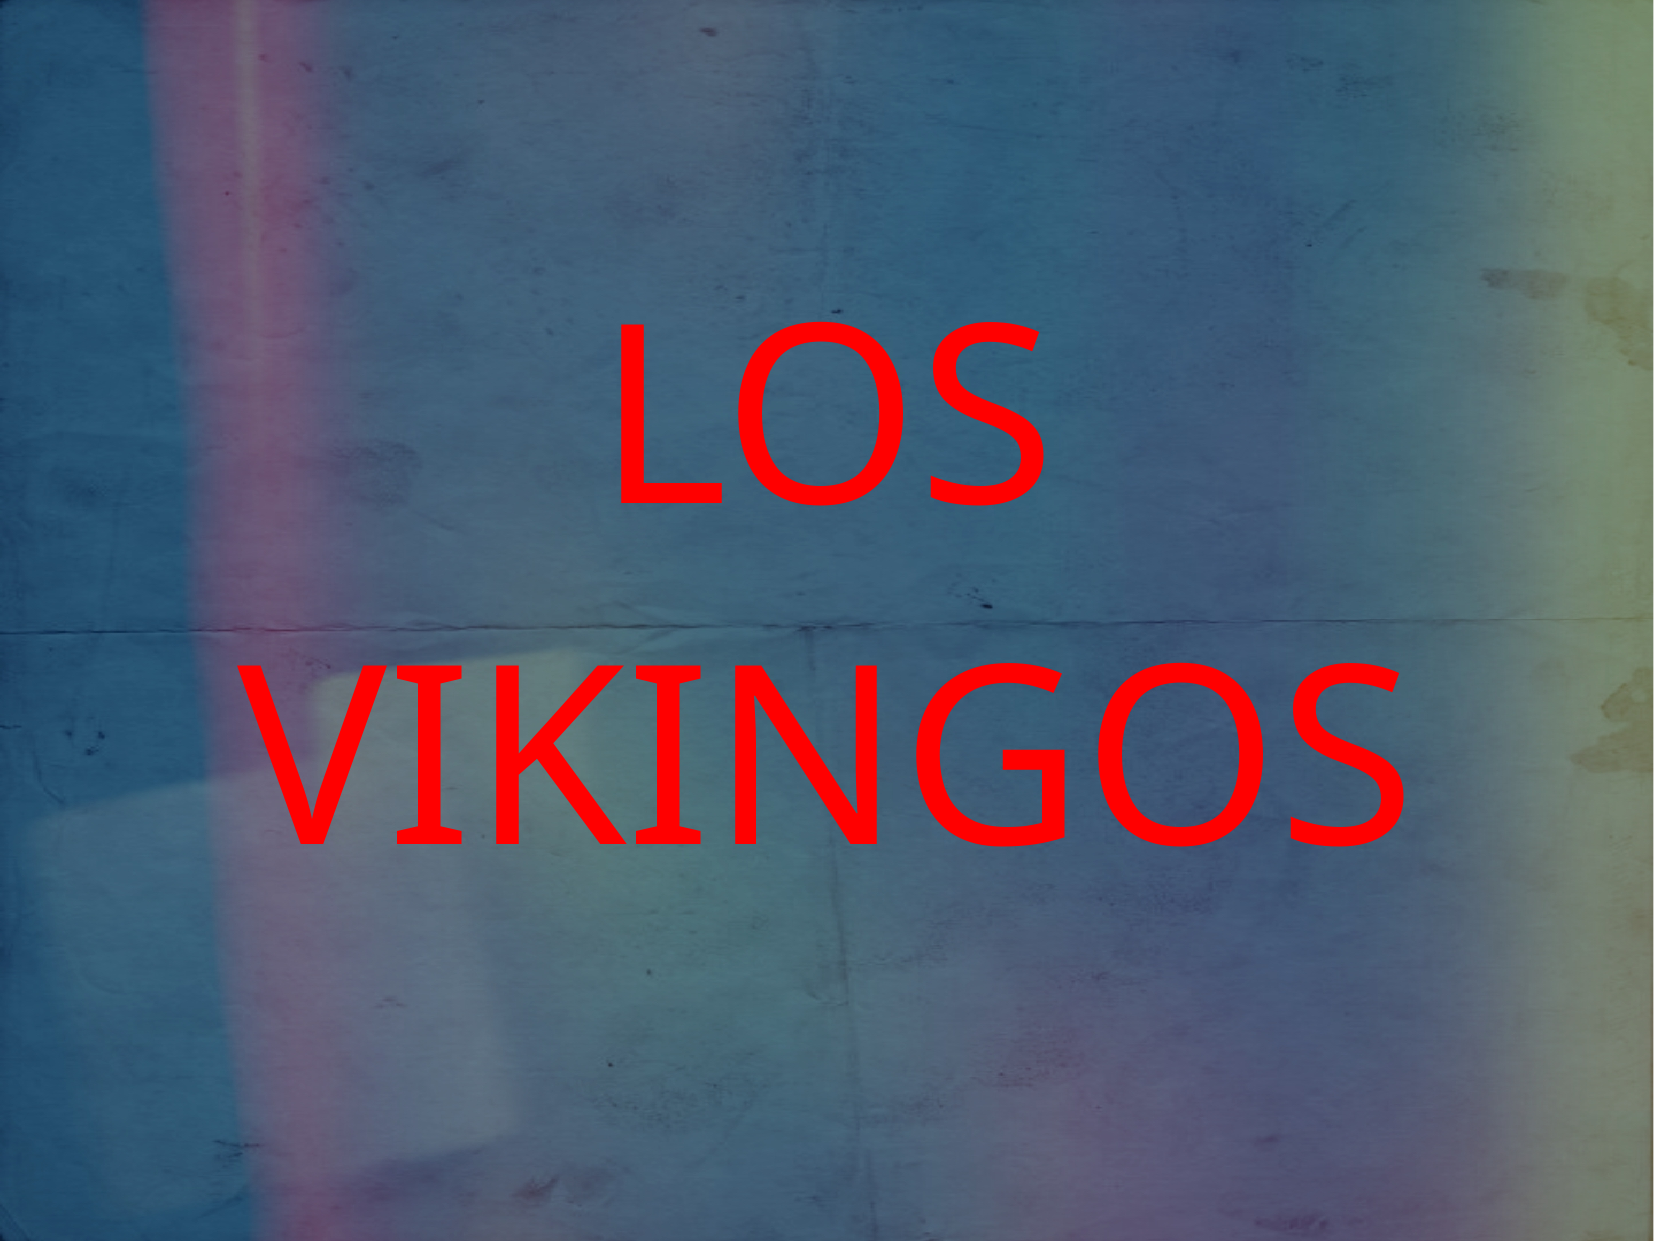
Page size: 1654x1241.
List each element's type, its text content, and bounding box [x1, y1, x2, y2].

title LOS VIKINGOS [82, 224, 1571, 930]
picture [0, 0, 1654, 1241]
